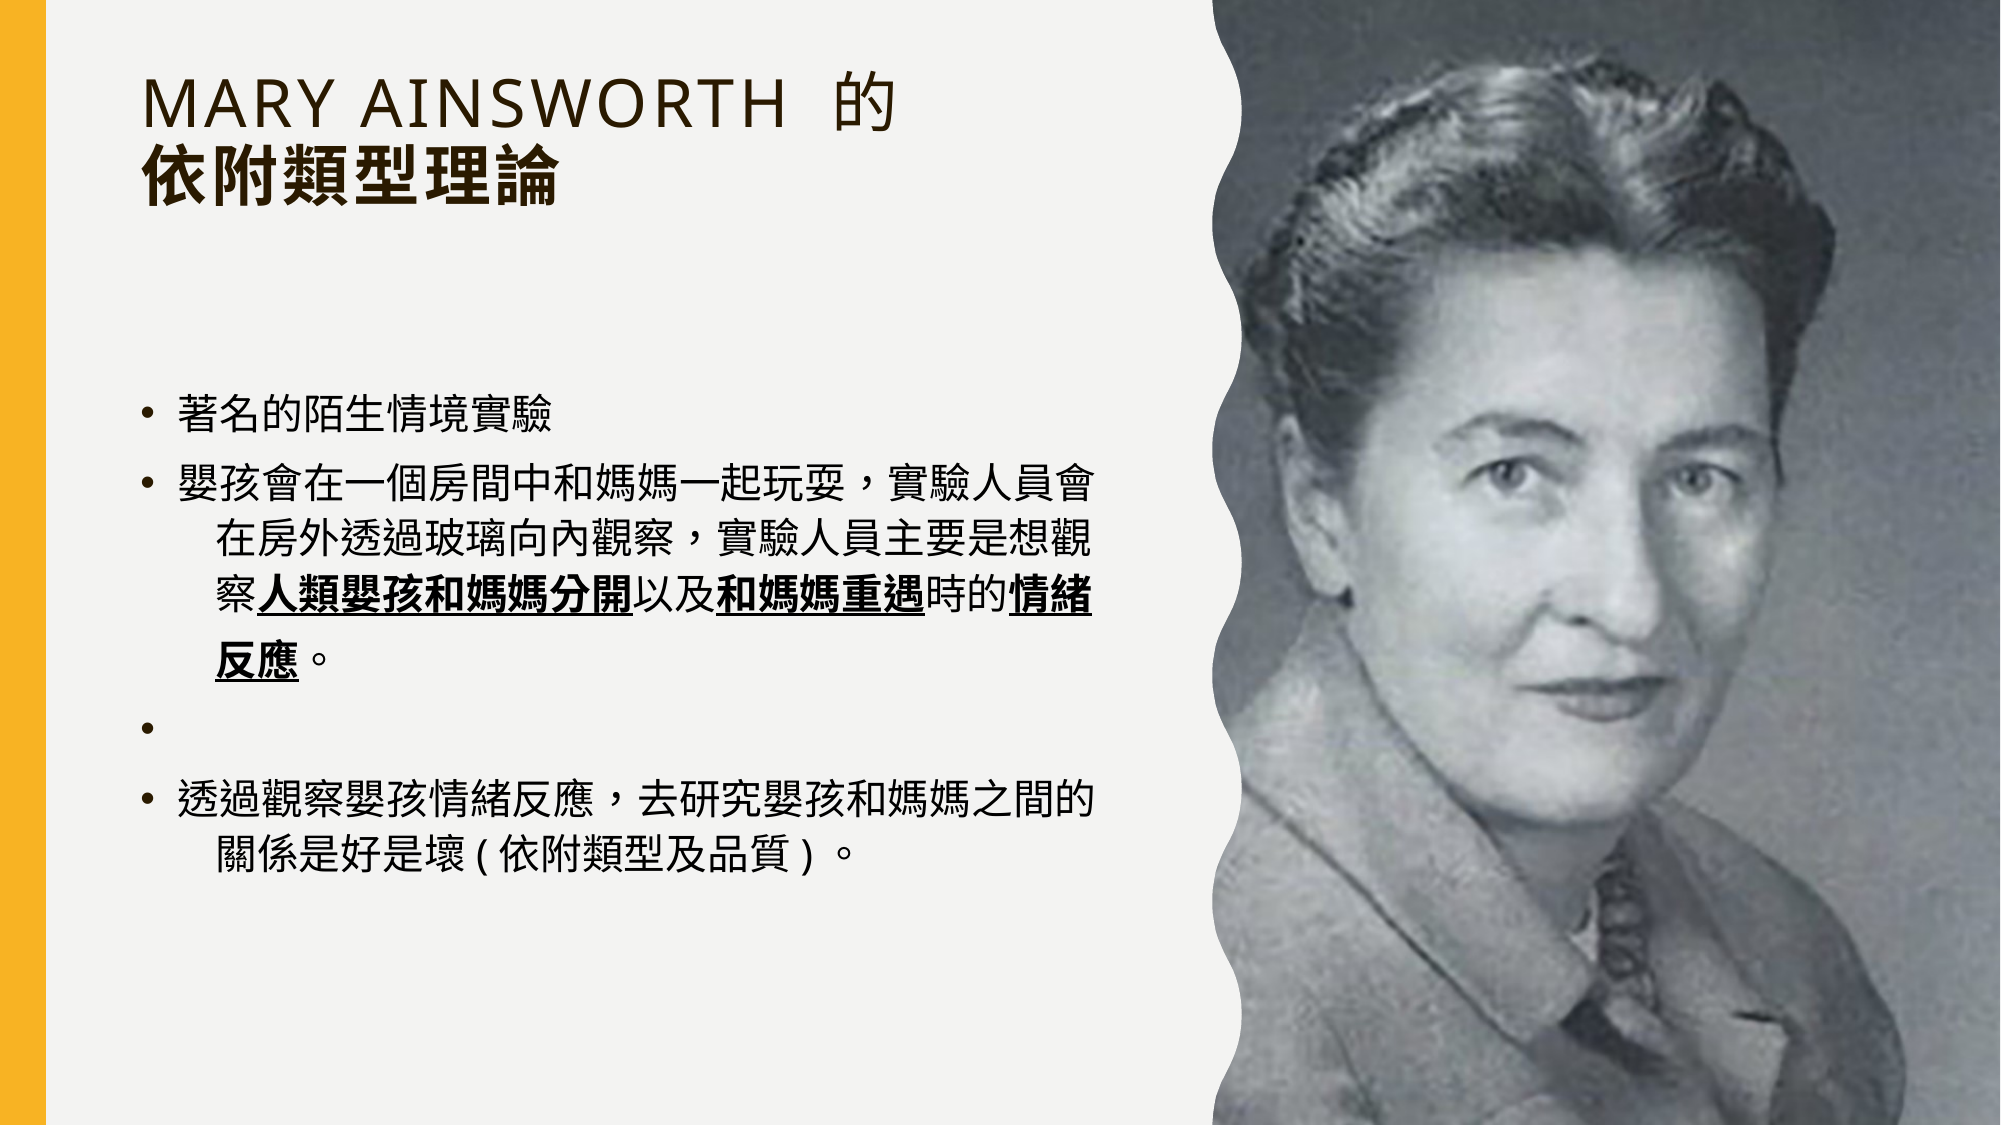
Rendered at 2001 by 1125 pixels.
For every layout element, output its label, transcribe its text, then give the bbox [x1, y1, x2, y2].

title Mary Ainsworth 的 依附類型理論 [125, 62, 1113, 308]
picture [1213, 0, 2000, 1125]
text_box [0, 0, 1242, 1125]
list 著名的陌生情境實驗 嬰孩會在一個房間中和媽媽一起玩耍，實驗人員會在房外透過玻璃向內觀察，實驗人員主要是想觀察人類嬰孩和媽媽分開以及和媽媽重遇時的情緒反應。 透過觀察嬰孩情緒反應，去研究嬰孩和媽媽之間的關係是好是壞(依附類型及品質)。 [125, 375, 1113, 965]
